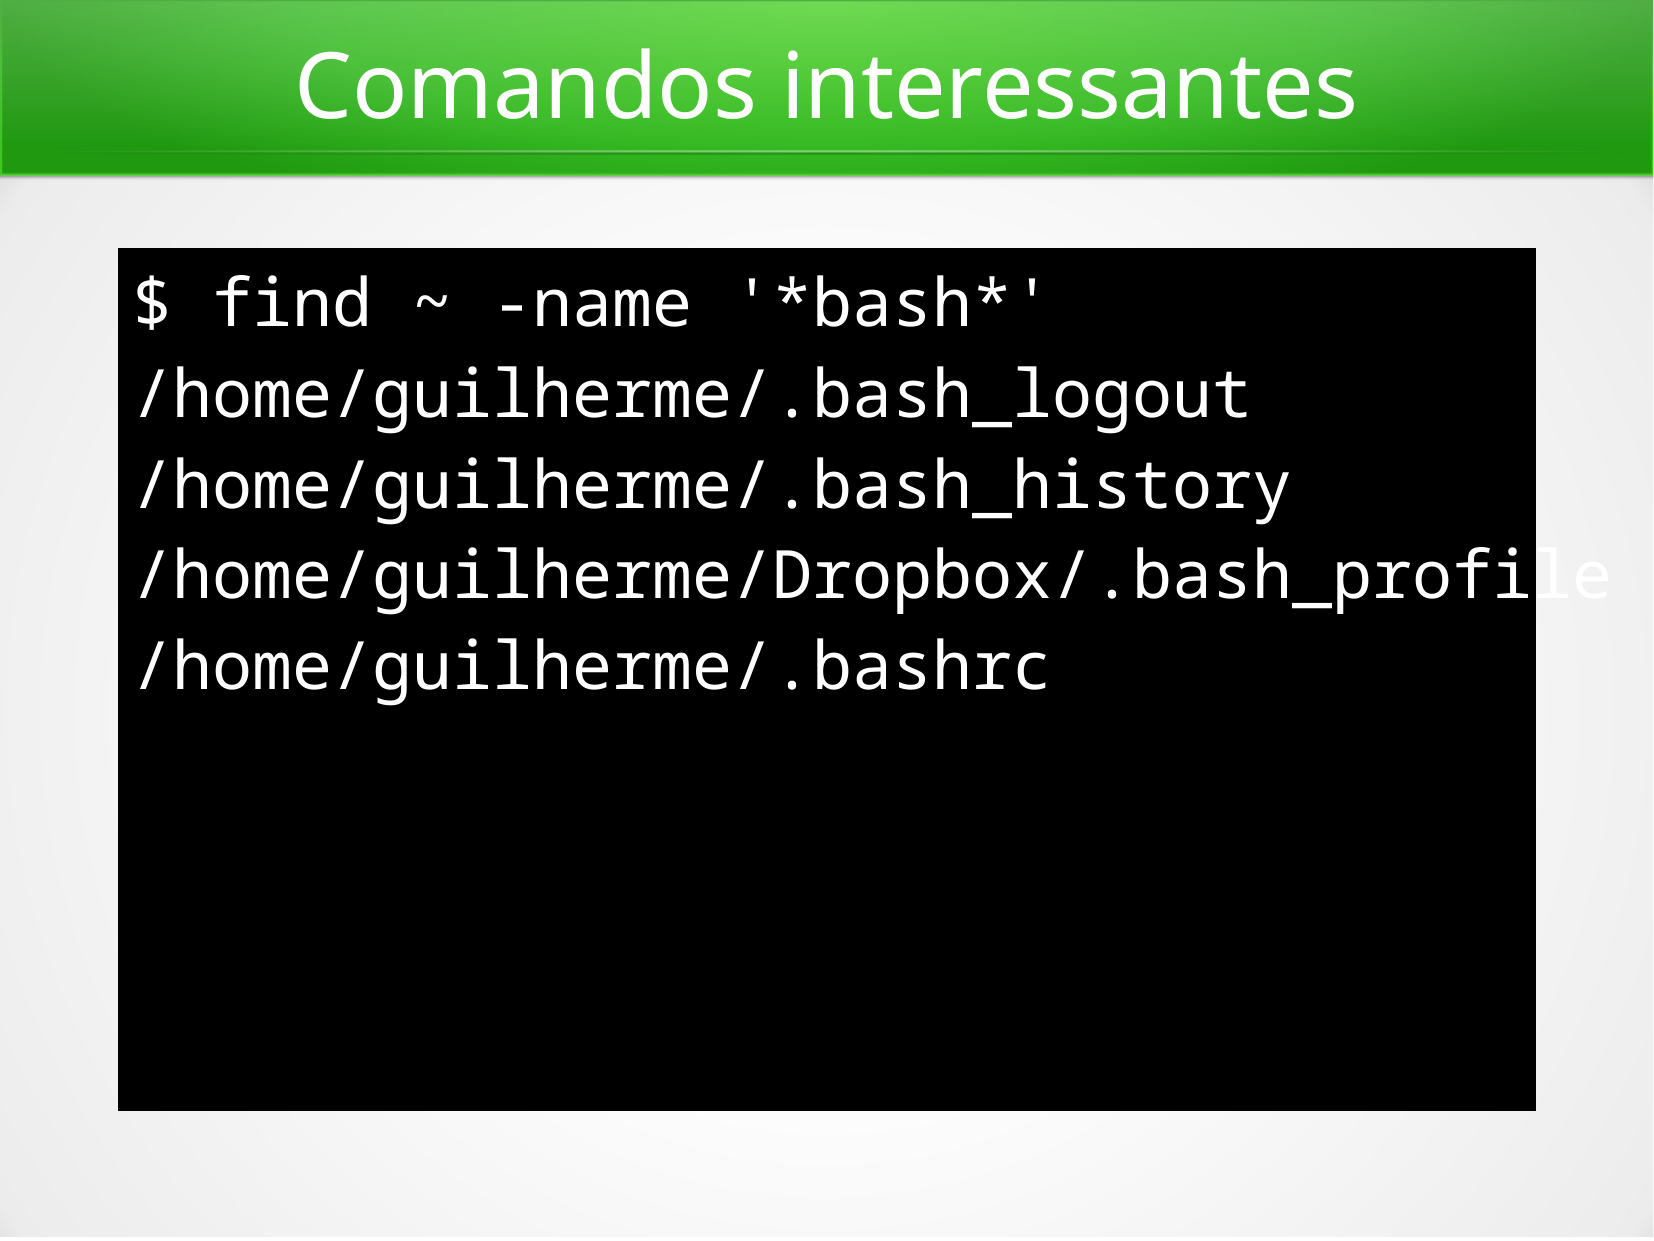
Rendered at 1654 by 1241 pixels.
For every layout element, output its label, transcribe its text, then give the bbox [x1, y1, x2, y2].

picture [0, 0, 1654, 1237]
text_box $ find ~ -name '*bash*' /home/guilherme/.bash_logout /home/guilherme/.bash_history /home/guilherme/Dropbox/.bash_profile /home/guilherme/.bashrc [118, 248, 1536, 1111]
title Comandos interessantes [82, 11, 1571, 154]
